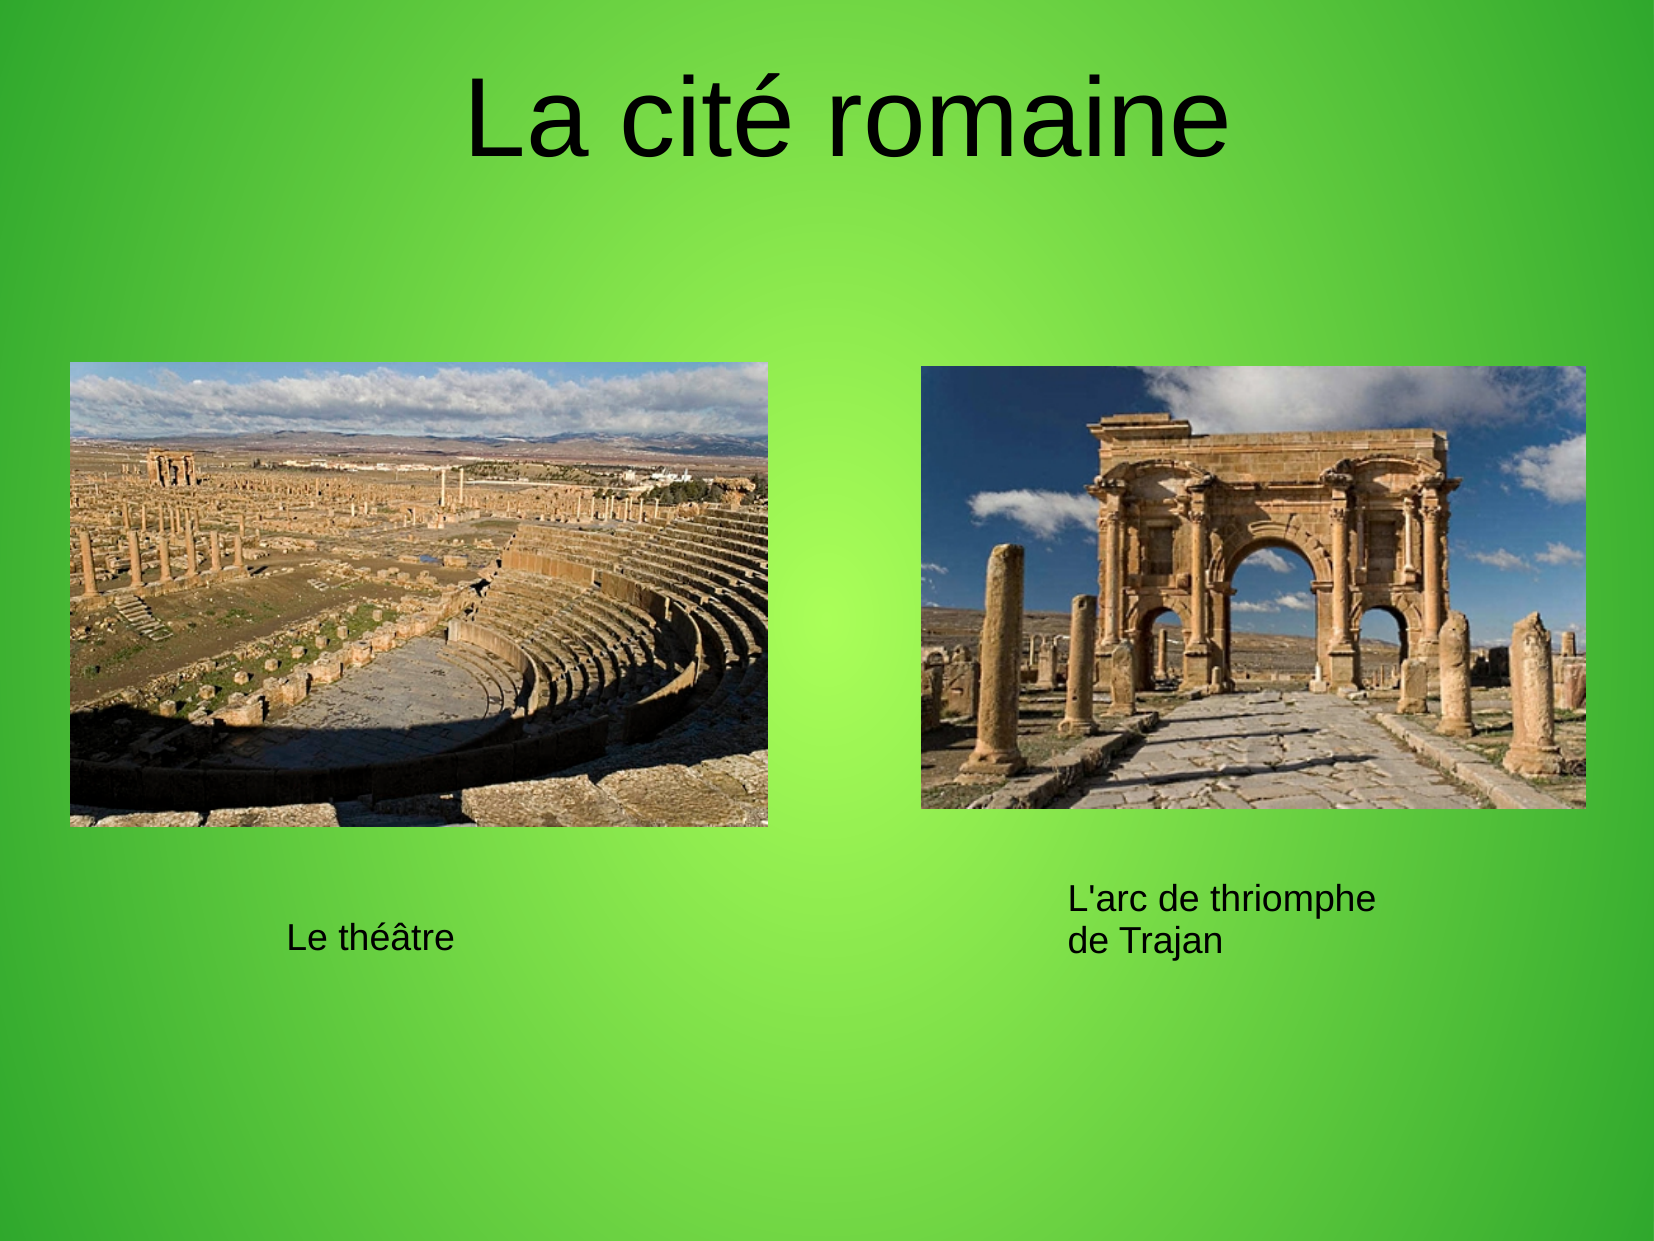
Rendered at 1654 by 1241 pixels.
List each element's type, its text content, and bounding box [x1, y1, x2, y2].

picture [921, 366, 1586, 809]
picture [70, 362, 768, 827]
text_box La cité romaine [448, 47, 1300, 188]
text_box Le théâtre [82, 909, 839, 967]
text_box L'arc de thriomphe de Trajan [1053, 869, 1396, 969]
